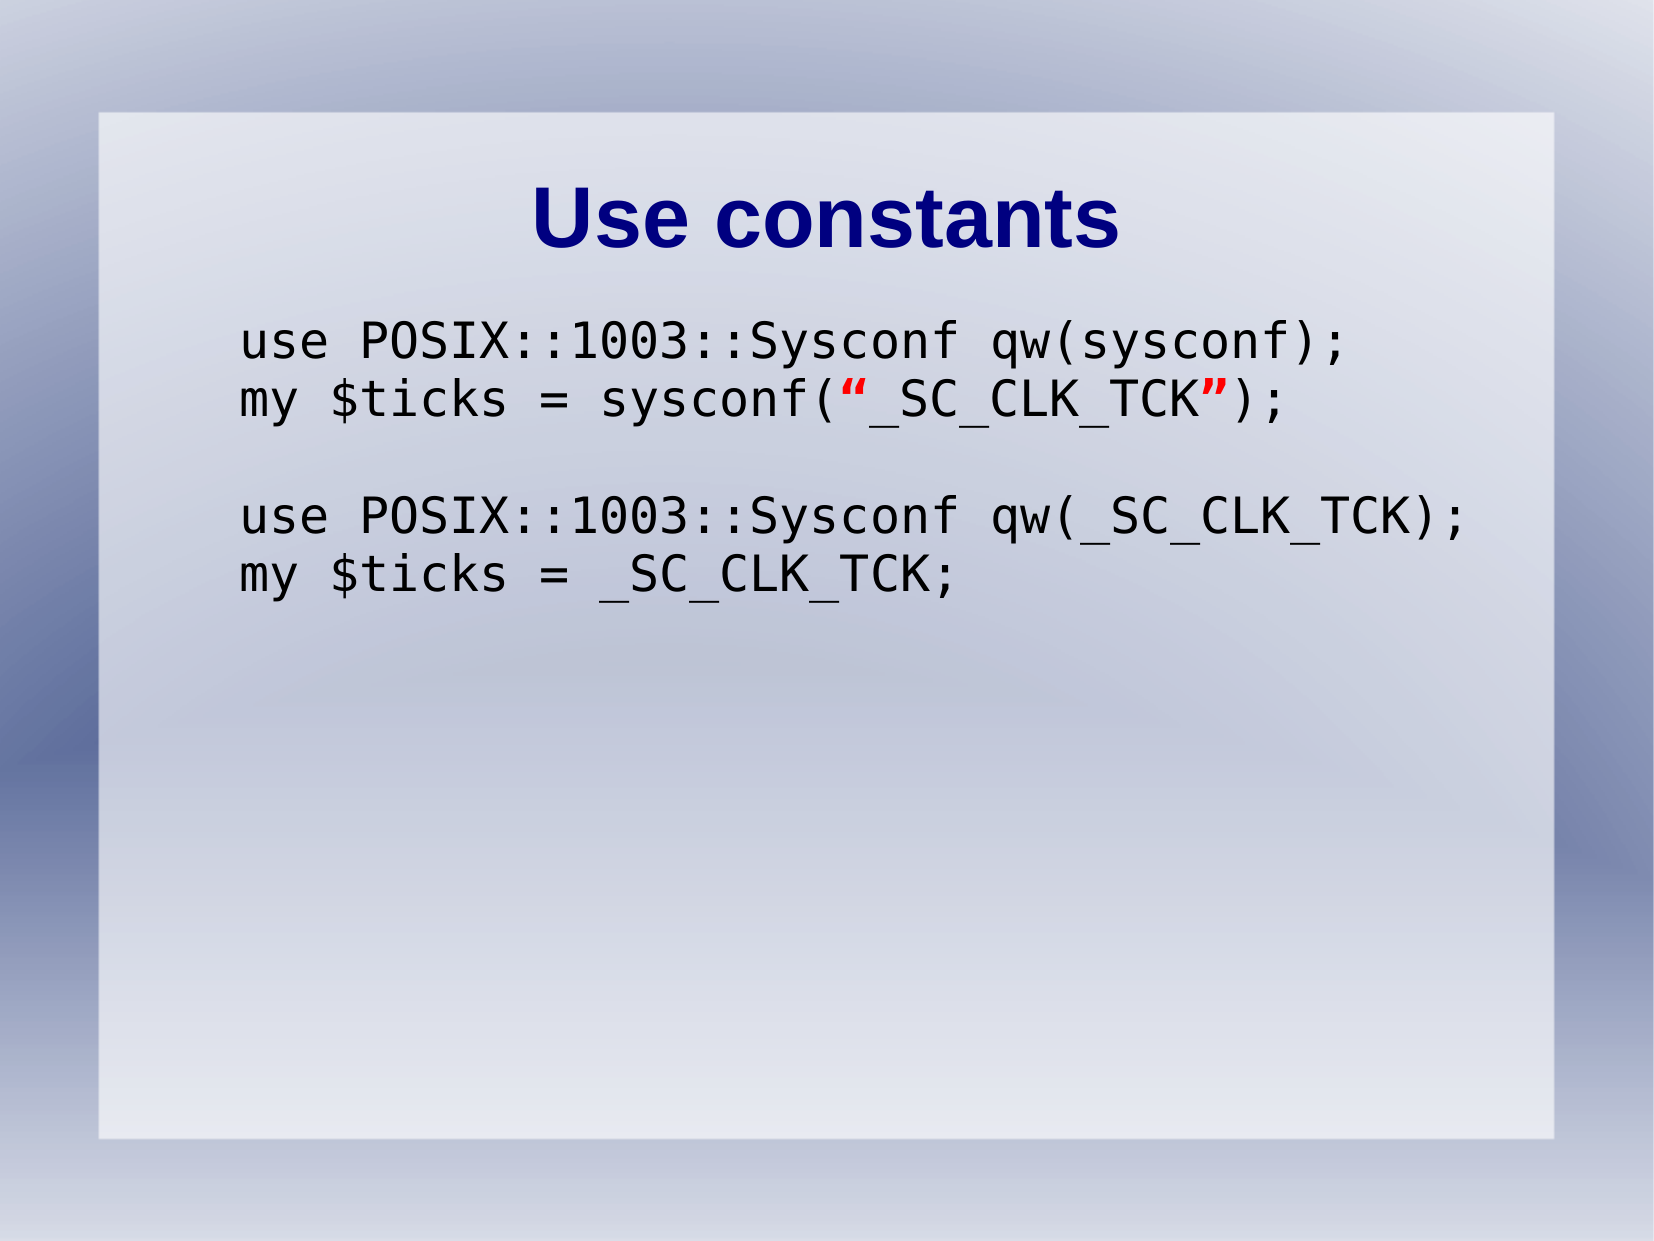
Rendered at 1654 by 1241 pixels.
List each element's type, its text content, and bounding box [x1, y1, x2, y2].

text_box use POSIX::1003::Sysconf qw(sysconf); my $ticks = sysconf(“_SC_CLK_TCK”); use POSIX::1003::Sysconf qw(_SC_CLK_TCK); my $ticks = _SC_CLK_TCK; [225, 304, 1485, 611]
picture [0, 0, 1654, 1241]
title Use constants [118, 114, 1536, 322]
